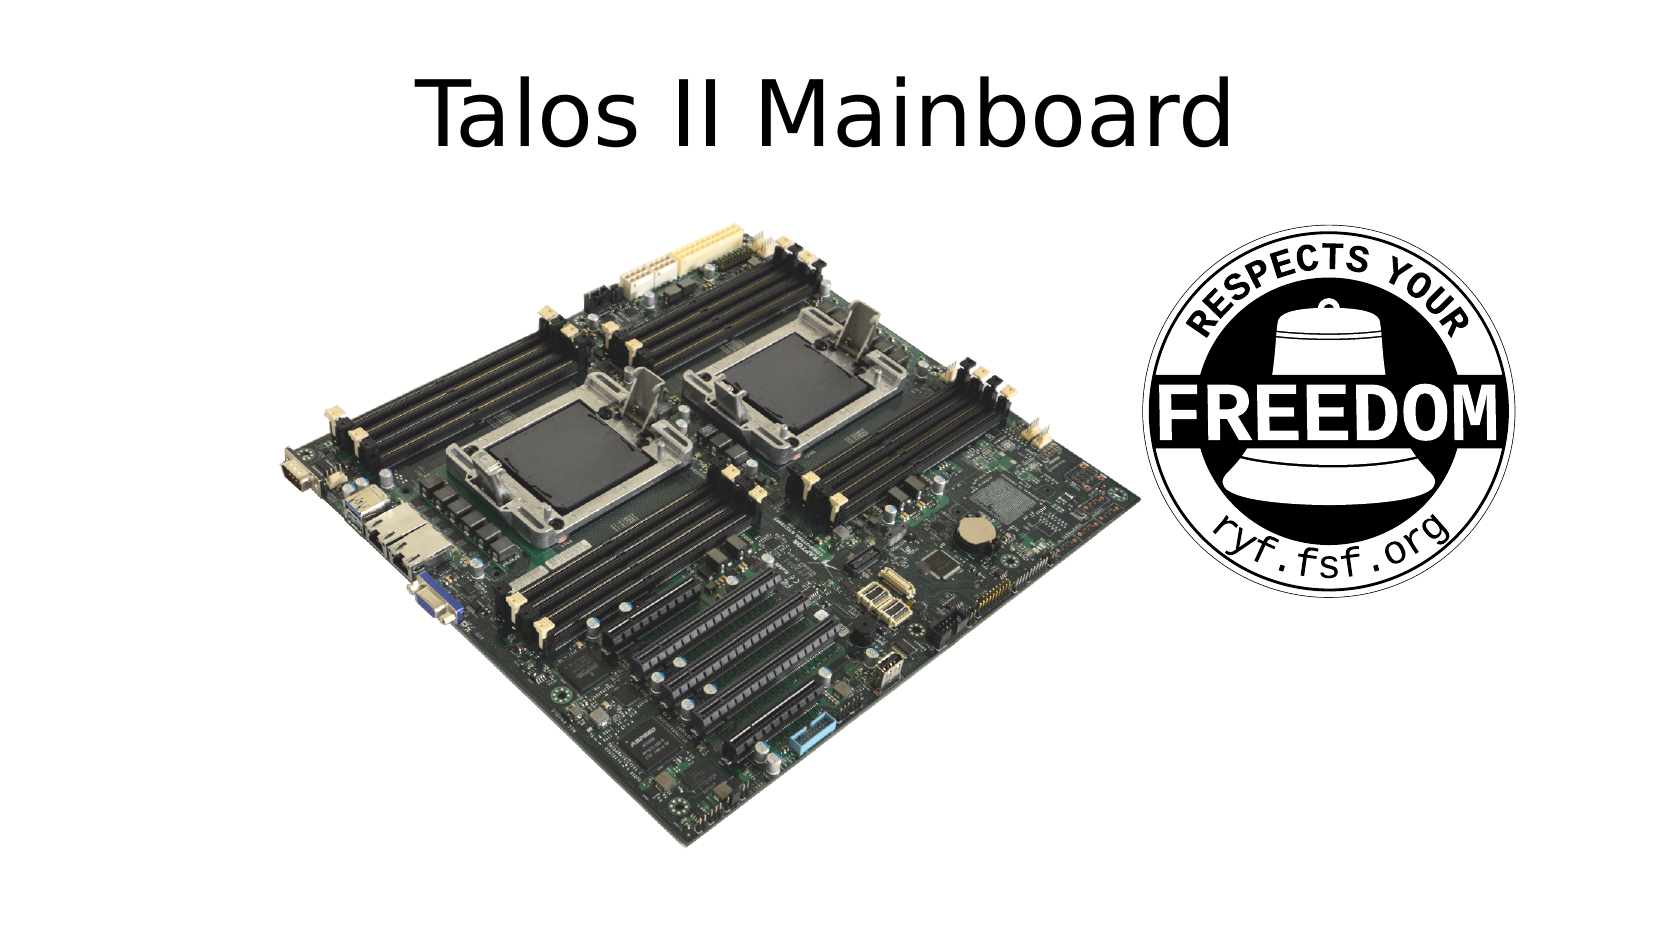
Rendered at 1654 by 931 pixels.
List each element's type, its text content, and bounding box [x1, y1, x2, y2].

title Talos II Mainboard [82, 37, 1571, 193]
picture [260, 209, 1521, 857]
